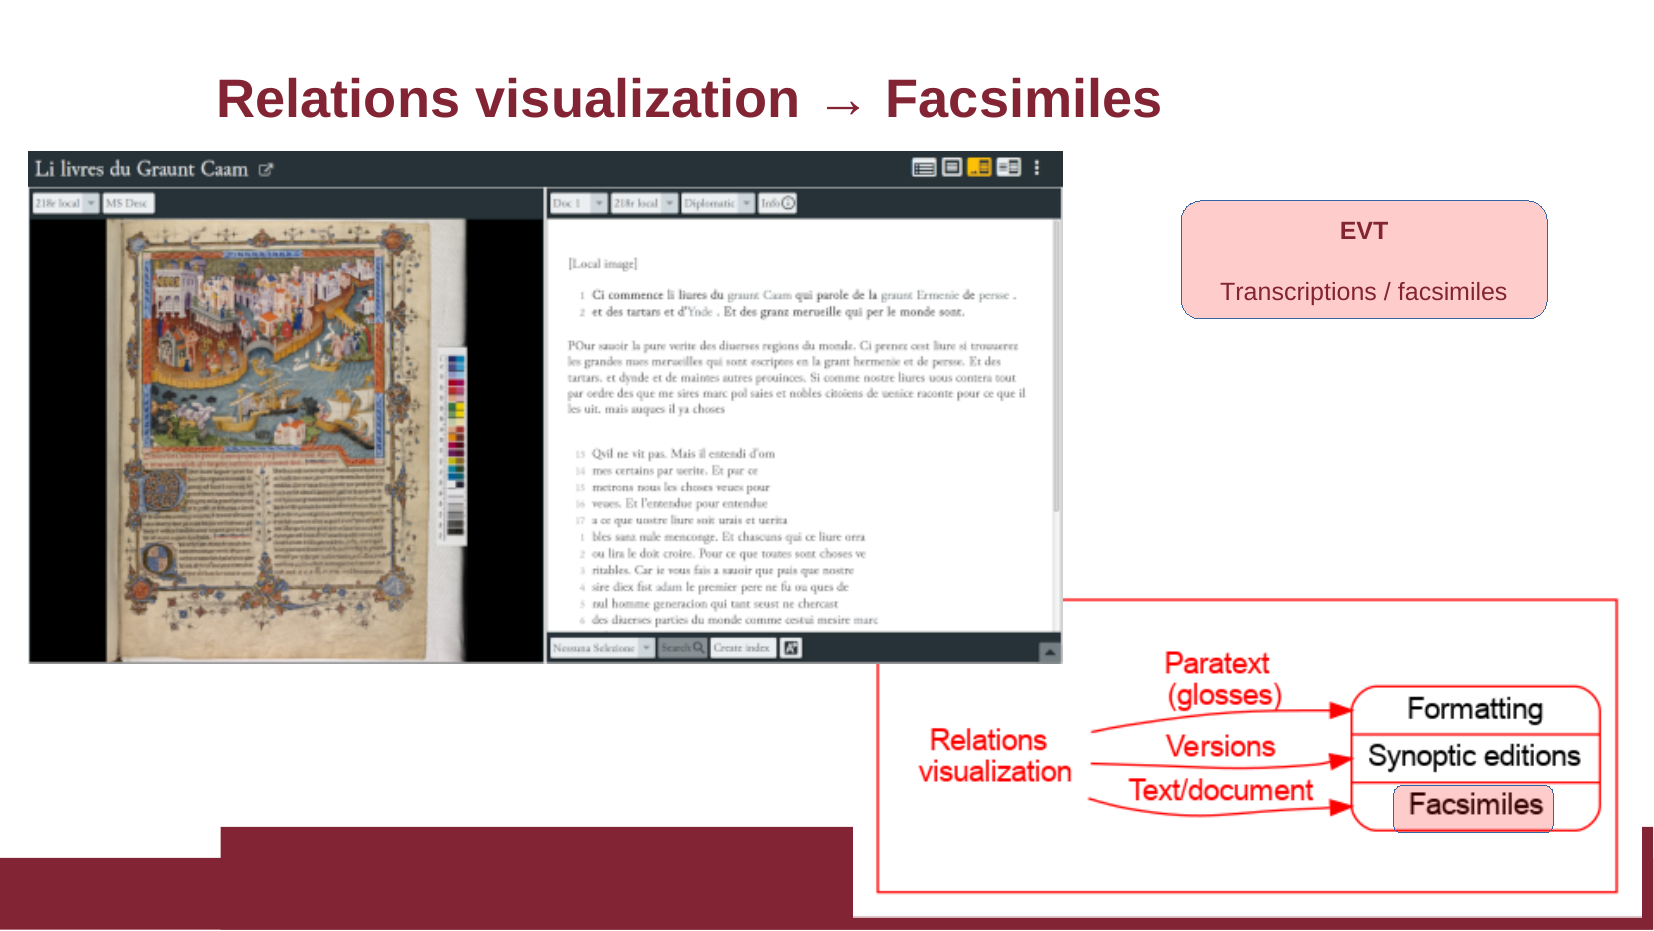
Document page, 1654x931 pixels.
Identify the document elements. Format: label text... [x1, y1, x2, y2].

title Relations visualization → Facsimiles [201, 55, 1569, 142]
text_box [1393, 785, 1554, 833]
text_box EVT Transcriptions / facsimiles [1181, 200, 1548, 319]
picture [28, 151, 1642, 918]
